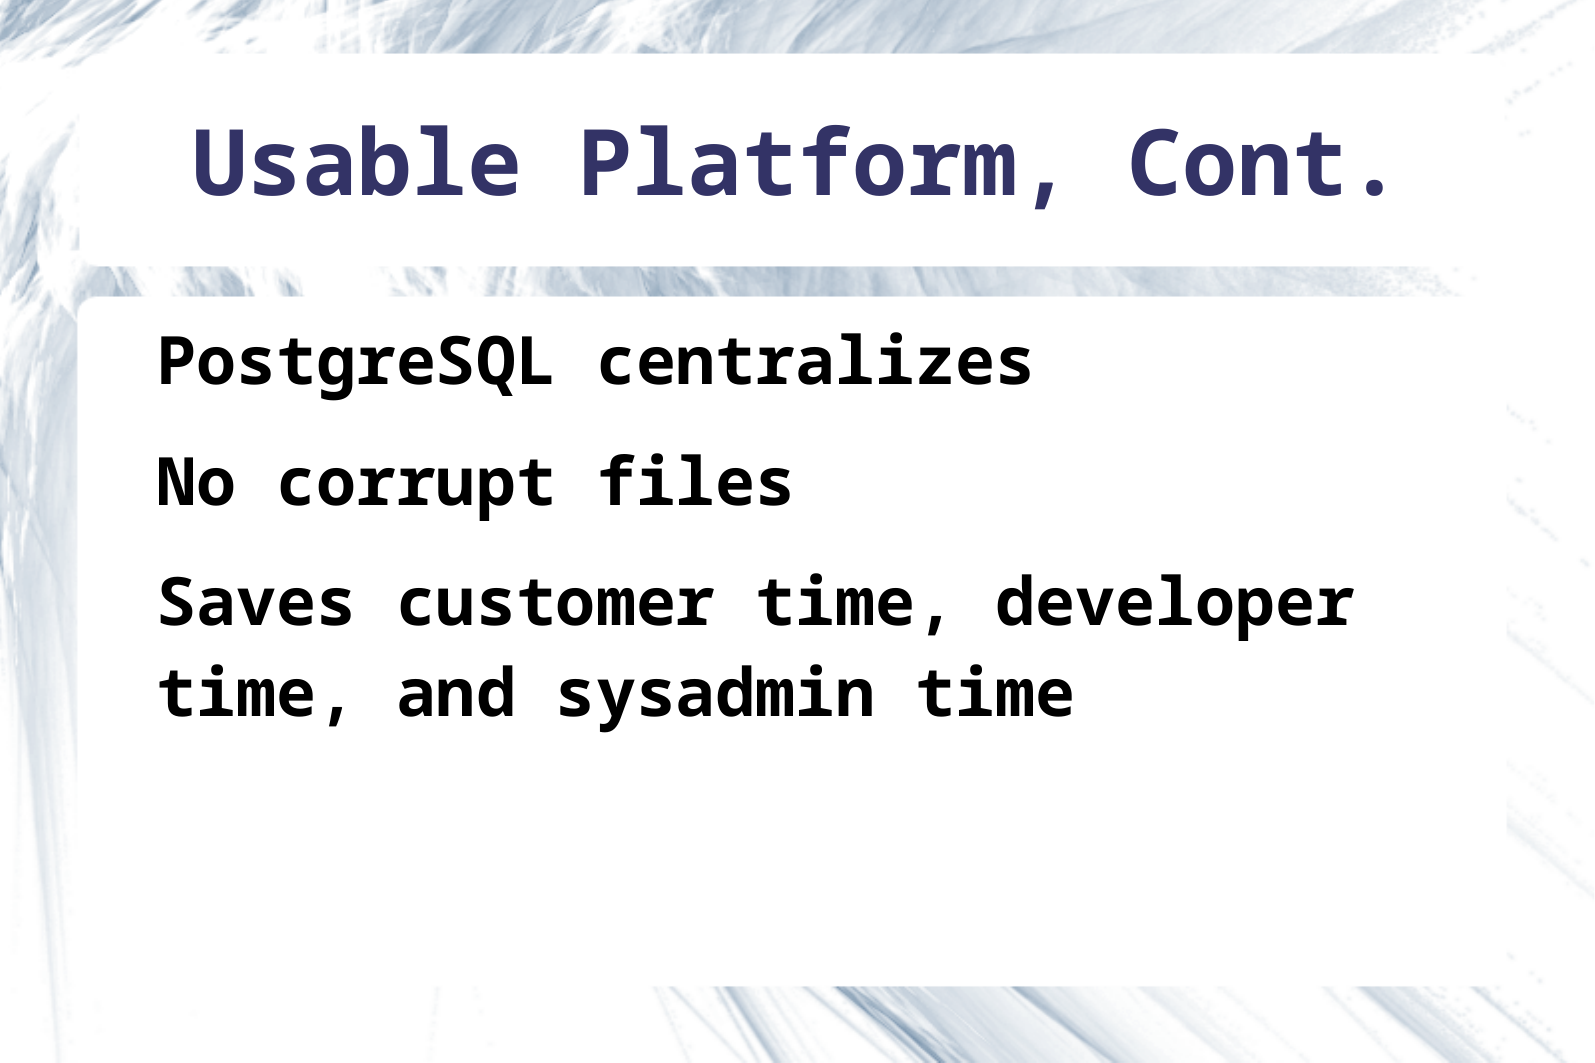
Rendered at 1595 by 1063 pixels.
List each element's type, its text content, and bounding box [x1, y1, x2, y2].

list PostgreSQL centralizes No corrupt files Saves customer time, developer time, and sysadmin time [85, 313, 1481, 931]
title Usable Platform, Cont. [79, 62, 1515, 259]
picture [0, 0, 1595, 1063]
